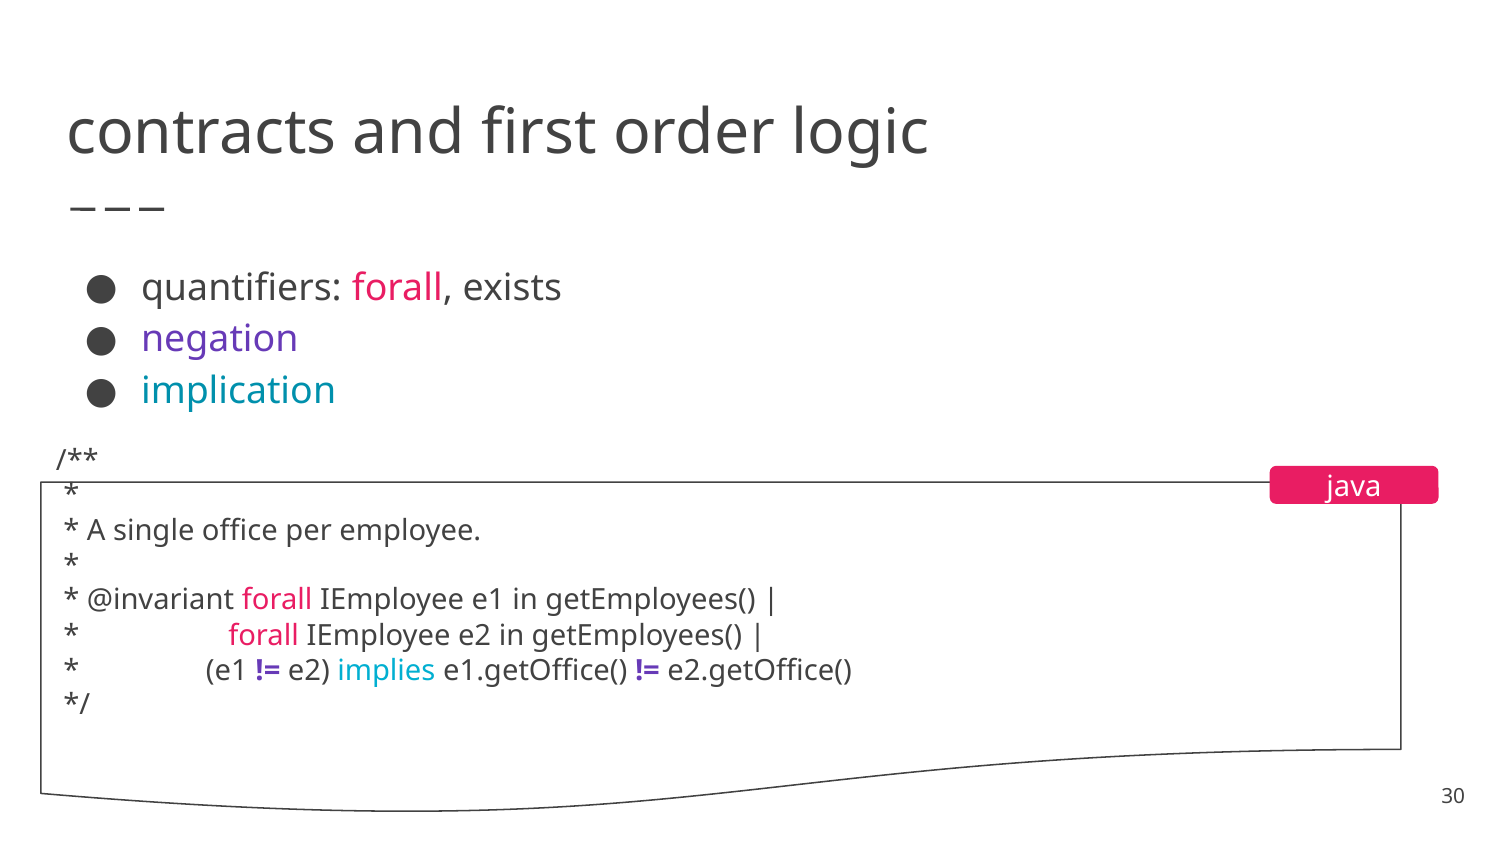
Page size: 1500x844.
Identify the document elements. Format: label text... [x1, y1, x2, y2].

text_box /** * * A single office per employee. * * @invariant forall IEmployee e1 in getEmployees() | * forall IEmployee e2 in getEmployees() | * (e1 != e2) implies e1.getOffice() != e2.getOffice() */ [40, 482, 1401, 812]
title contracts and first order logic [51, 61, 1449, 182]
list quantifiers: forall, exists negation implication [51, 240, 1449, 422]
text_box java [1269, 465, 1439, 504]
slide_number <number> [1389, 764, 1480, 830]
